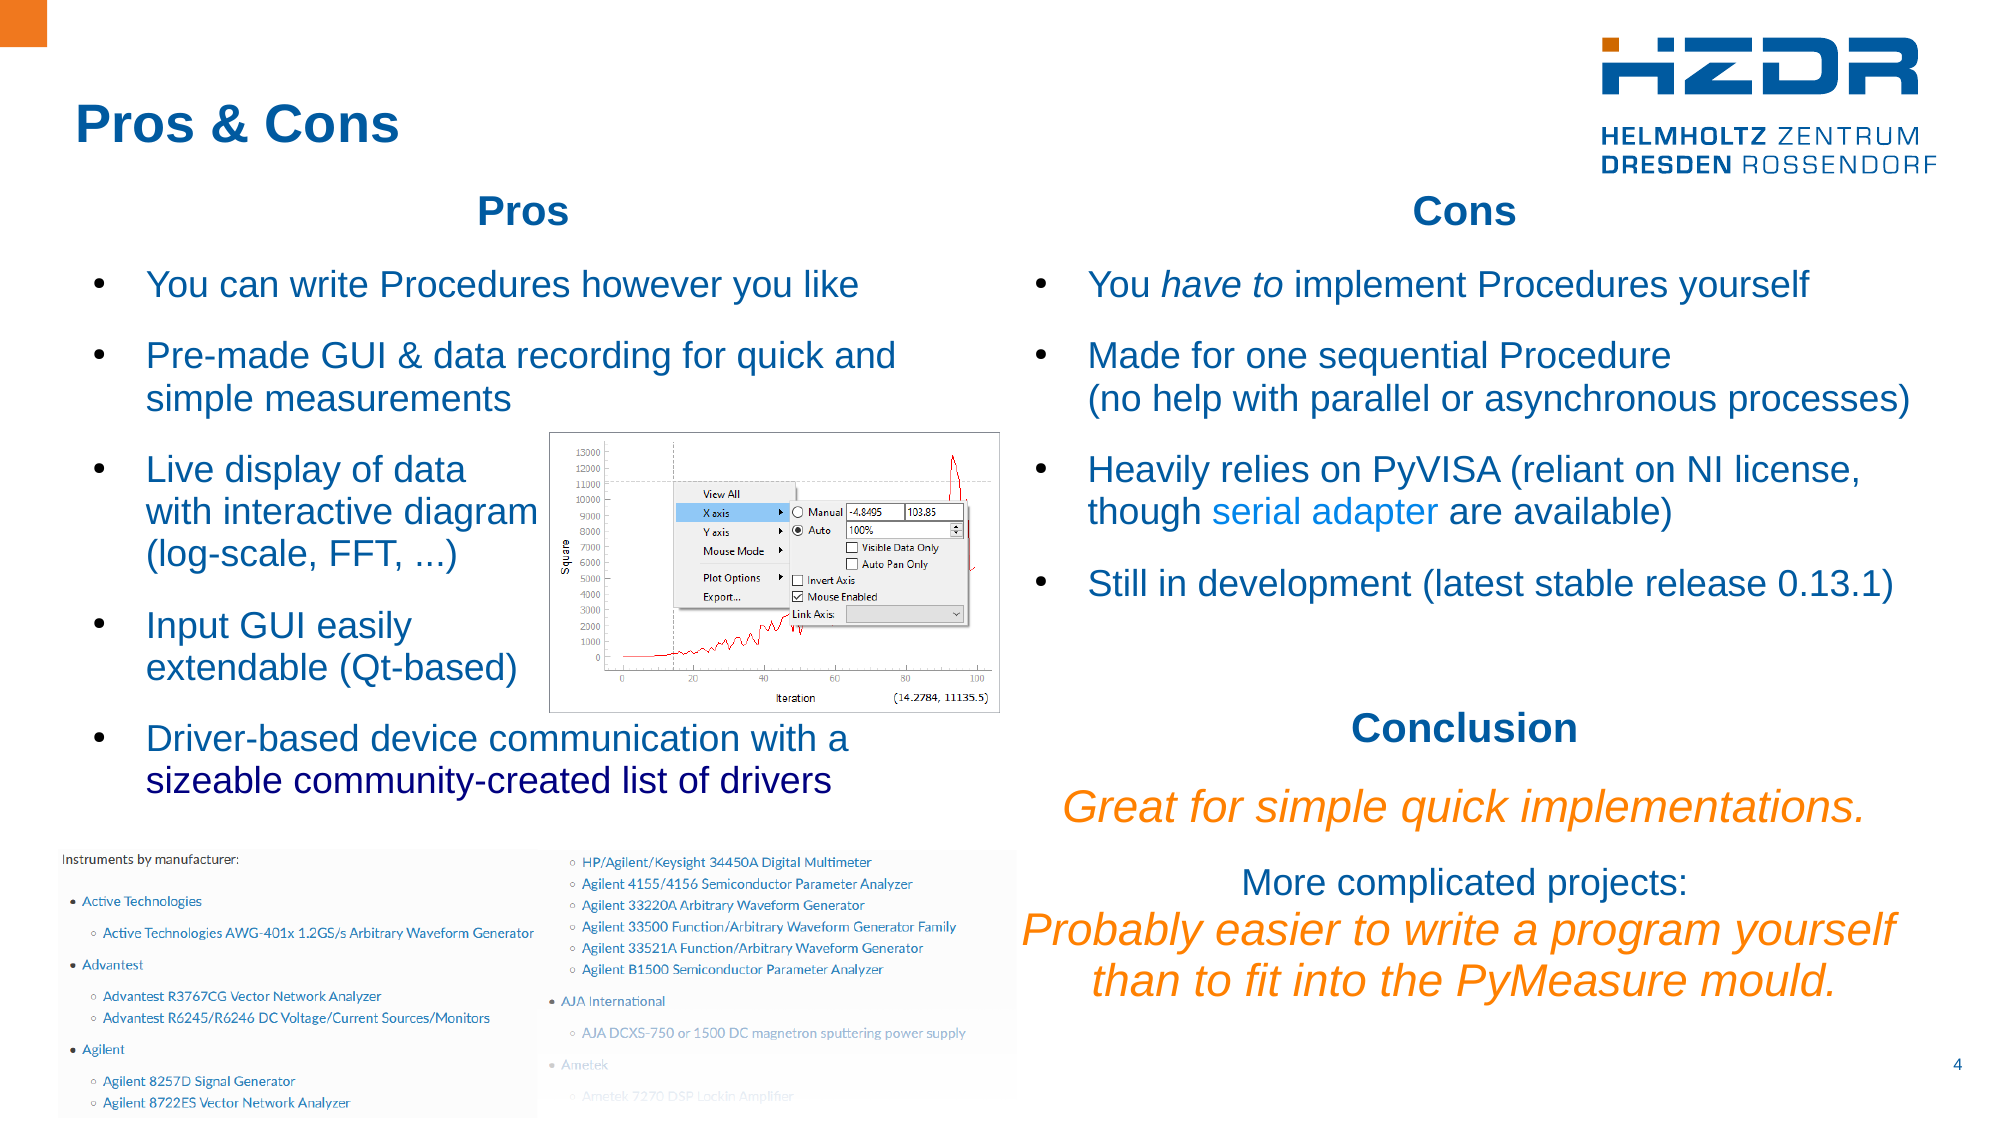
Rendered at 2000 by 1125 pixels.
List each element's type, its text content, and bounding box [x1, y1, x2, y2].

list Pros You can write Procedures however you like Pre-made GUI & data recording for quick and simple measurements Live display of data with interactive diagram (log-scale, FFT, ...) Input GUI easily extendable (Qt-based) Driver-based device communication with a sizeable community-created list of drivers [75, 187, 972, 850]
picture [58, 849, 1017, 1125]
list Cons You have to implement Procedures yourself Made for one sequential Procedure (no help with parallel or asynchronous processes) Heavily relies on PyVISA (reliant on NI license, though serial adapter are available) Still in development (latest stable release 0.13.1) Conclusion Great for simple quick implementations. More complicated projects: Probably easier to write a program yourself than to fit into the PyMeasure mould. [1016, 187, 1914, 1088]
title Pros & Cons [75, 52, 1875, 195]
picture [549, 432, 1000, 713]
